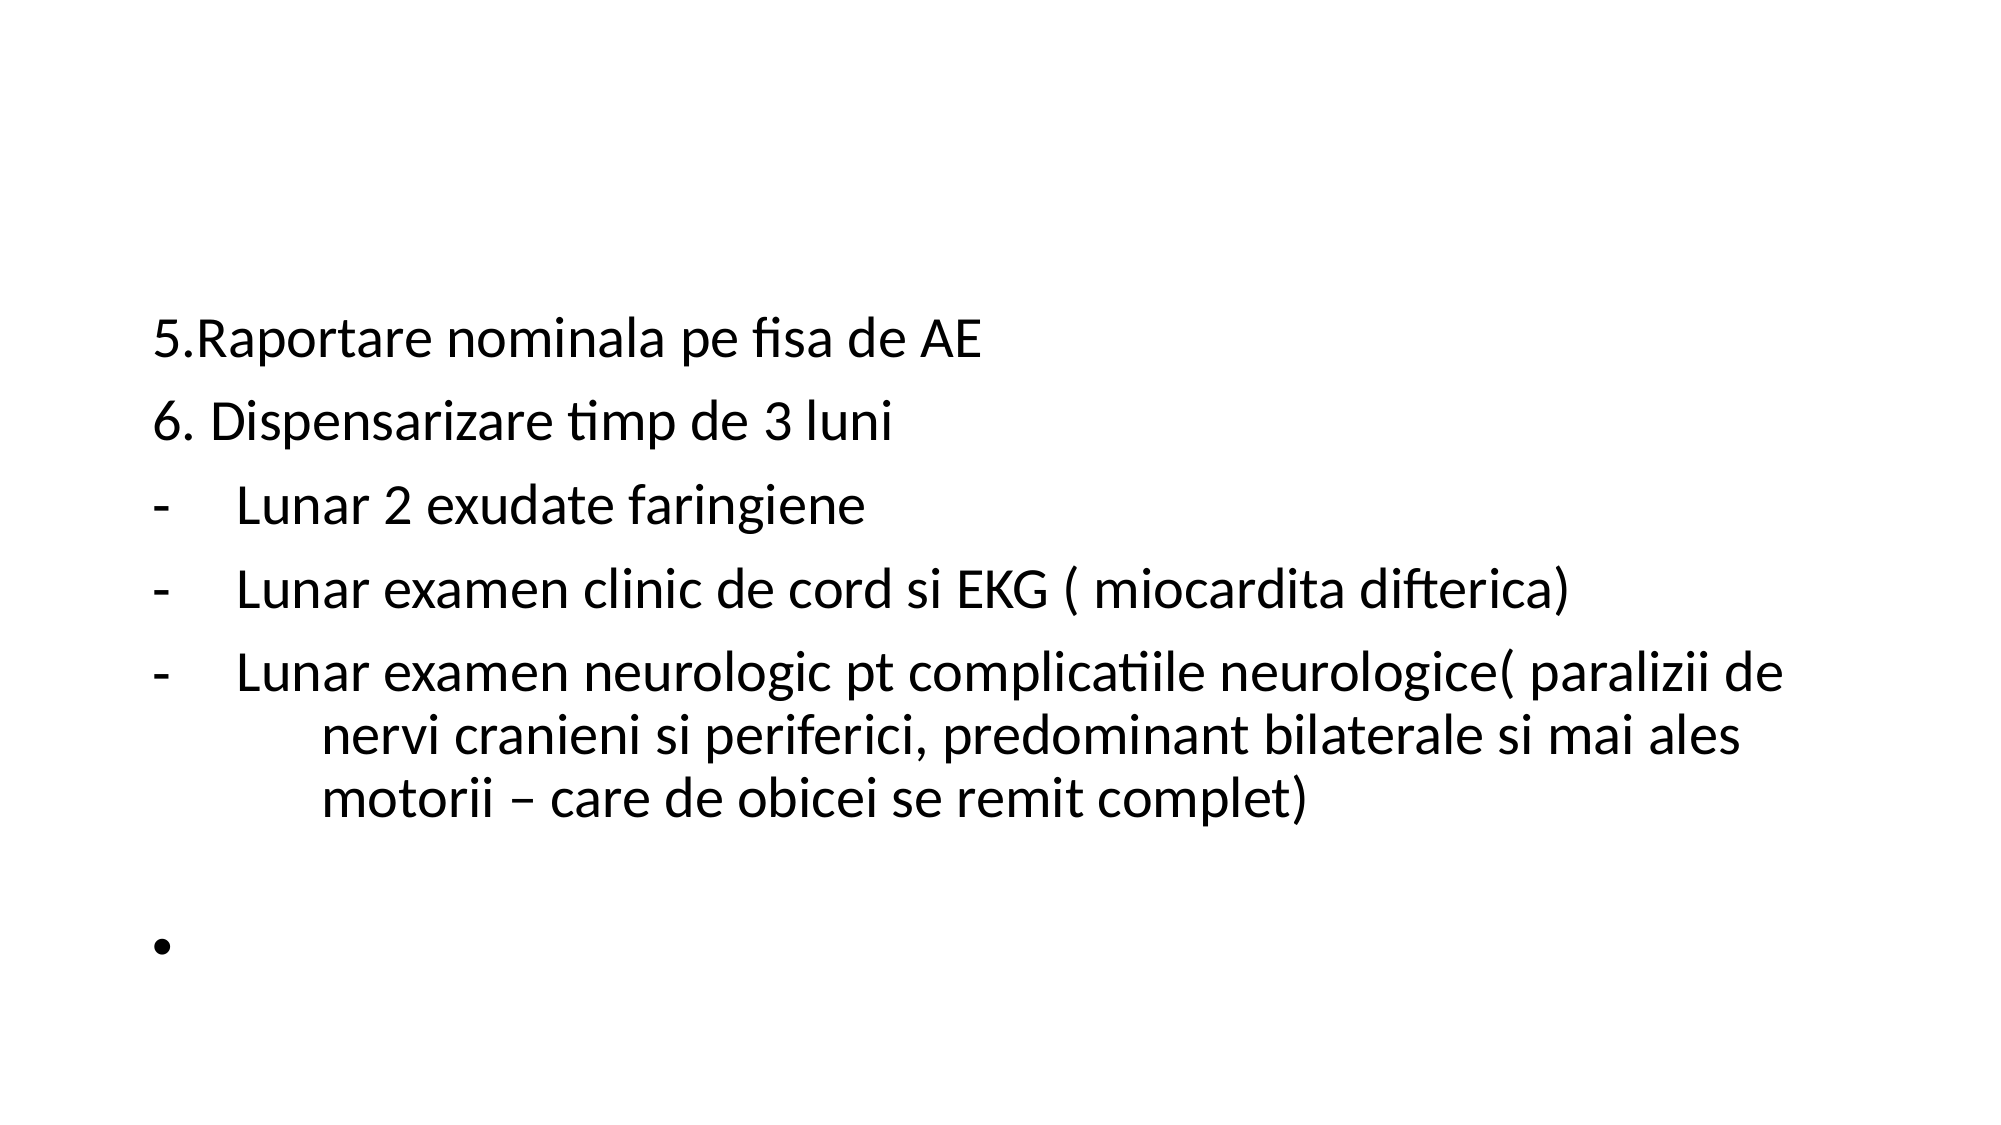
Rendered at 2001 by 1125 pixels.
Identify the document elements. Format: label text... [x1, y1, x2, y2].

list 5.Raportare nominala pe fisa de AE 6. Dispensarizare timp de 3 luni Lunar 2 exudate faringiene Lunar examen clinic de cord si EKG ( miocardita difterica) Lunar examen neurologic pt complicatiile neurologice( paralizii de nervi cranieni si periferici, predominant bilaterale si mai ales motorii – care de obicei se remit complet) [137, 299, 1863, 1014]
